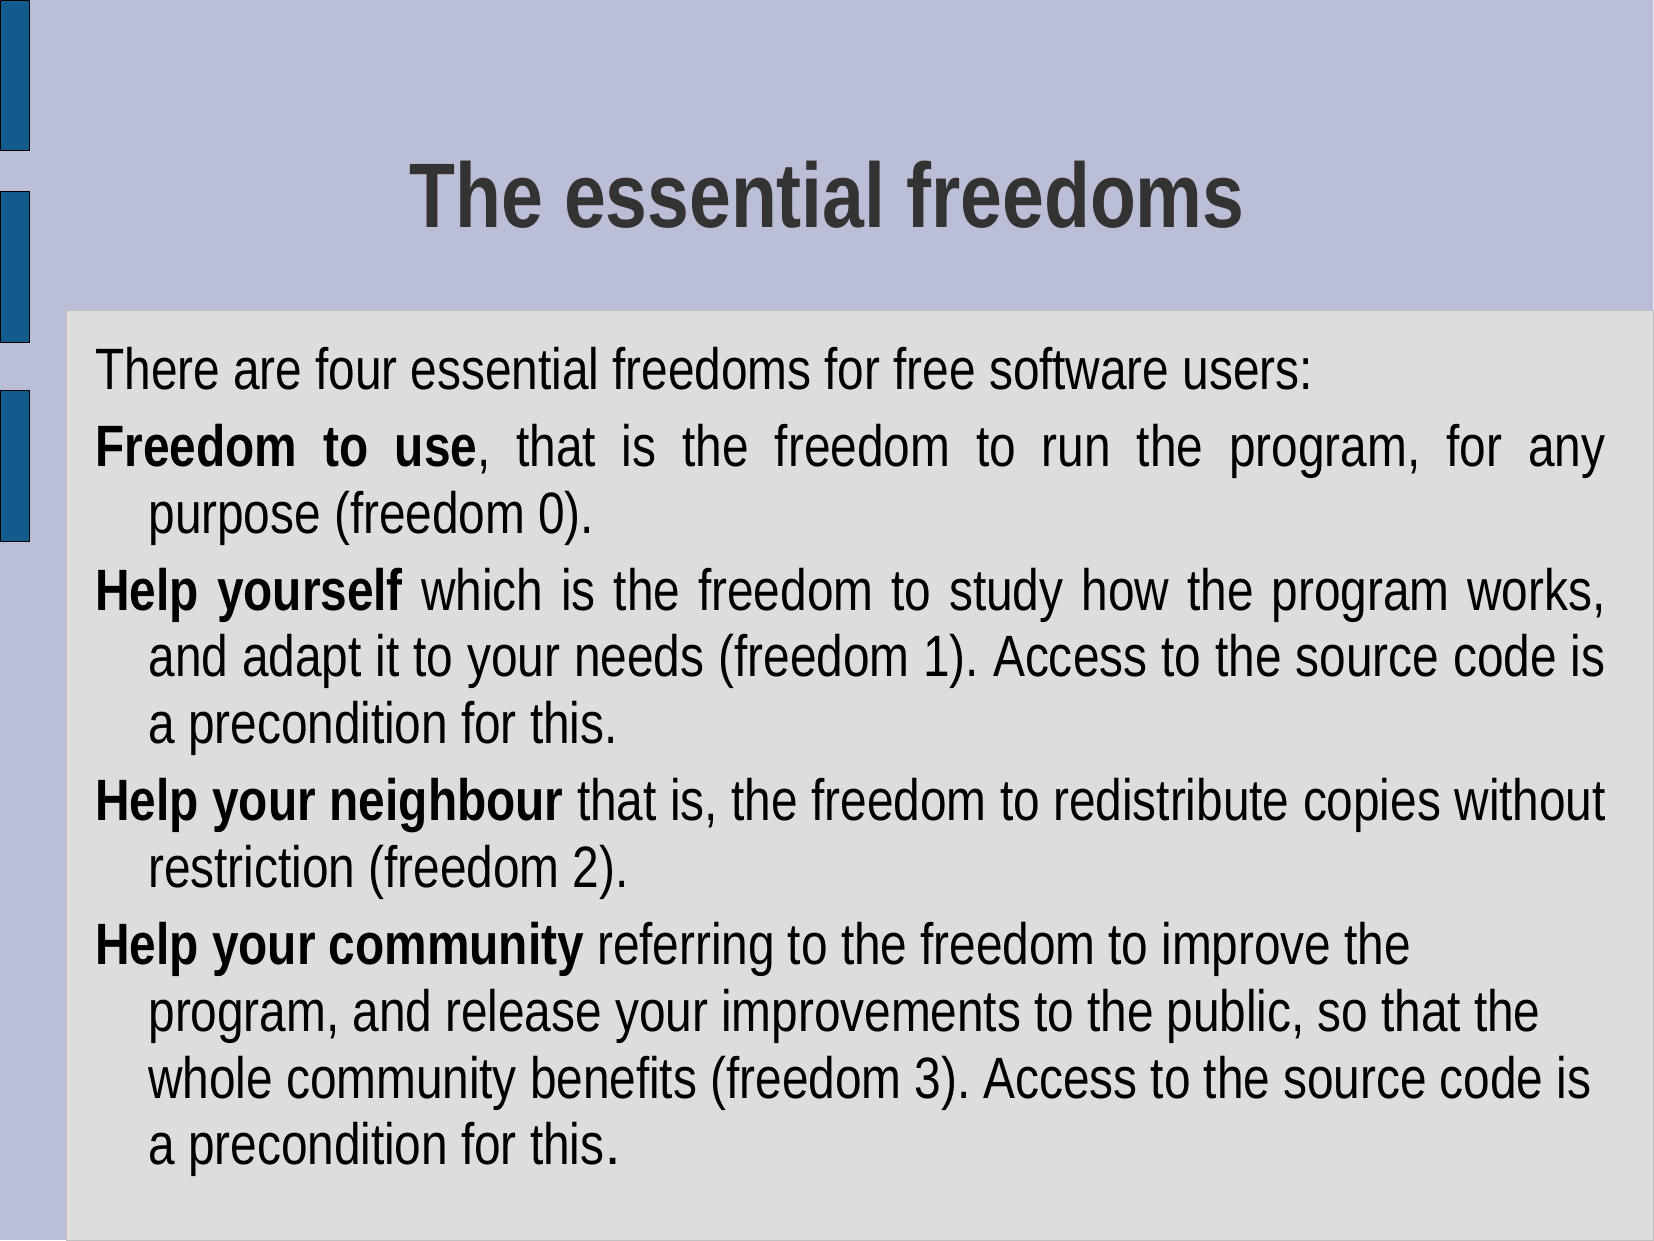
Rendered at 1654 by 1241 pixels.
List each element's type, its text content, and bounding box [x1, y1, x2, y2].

title The essential freedoms [121, 91, 1534, 299]
list There are four essential freedoms for free software users: Freedom to use, that is the freedom to run the program, for any purpose (freedom 0). Help yourself which is the freedom to study how the program works, and adapt it to your needs (freedom 1). Access to the source code is a precondition for this. Help your neighbour that is, the freedom to redistribute copies without restriction (freedom 2). Help your community referring to the freedom to improve the program, and release your improvements to the public, so that the whole community benefits (freedom 3). Access to the source code is a precondition for this. [77, 334, 1607, 1172]
